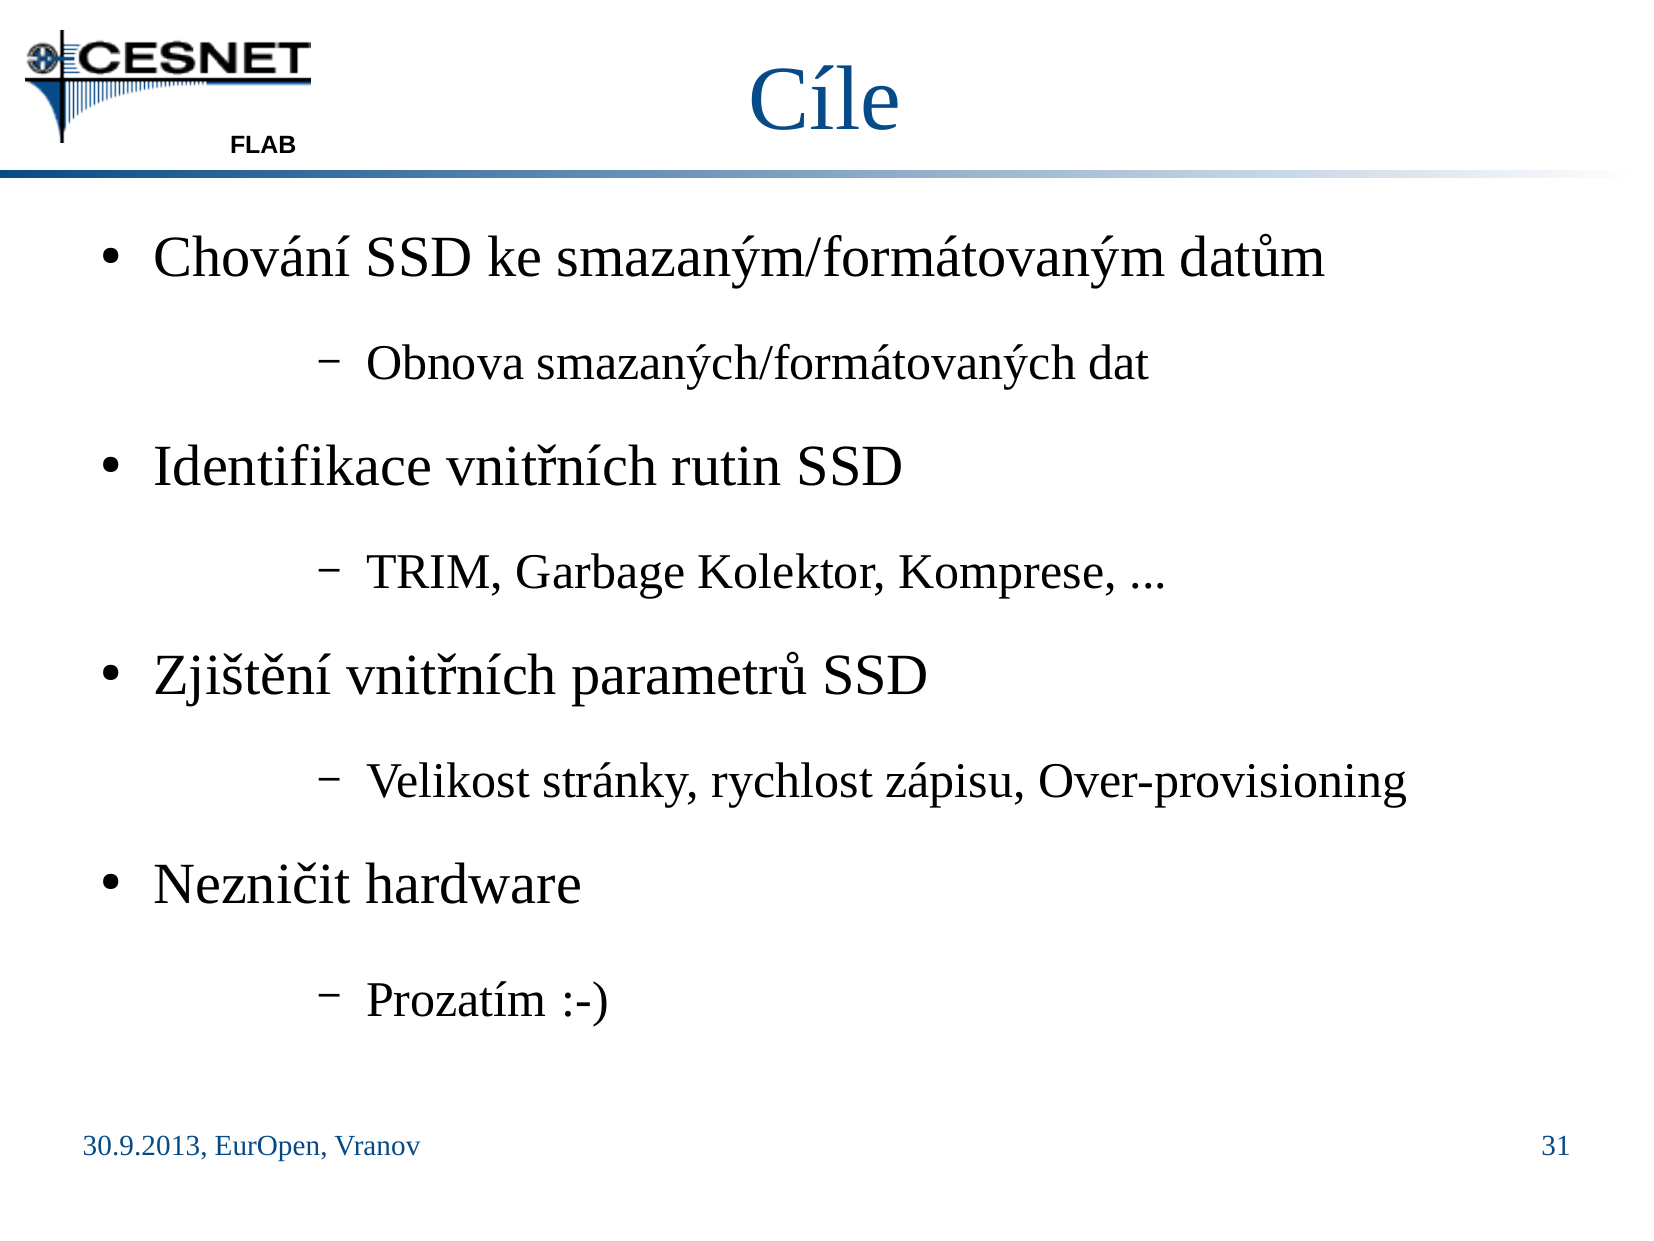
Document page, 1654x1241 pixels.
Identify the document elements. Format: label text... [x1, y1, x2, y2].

list Chování SSD ke smazaným/formátovaným datům Obnova smazaných/formátovaných dat Identifikace vnitřních rutin SSD TRIM, Garbage Kolektor, Komprese, ... Zjištění vnitřních parametrů SSD Velikost stránky, rychlost zápisu, Over-provisioning Nezničit hardware Prozatím :-) [82, 205, 1571, 1094]
title Cíle [79, 47, 1571, 150]
picture [25, 30, 311, 143]
